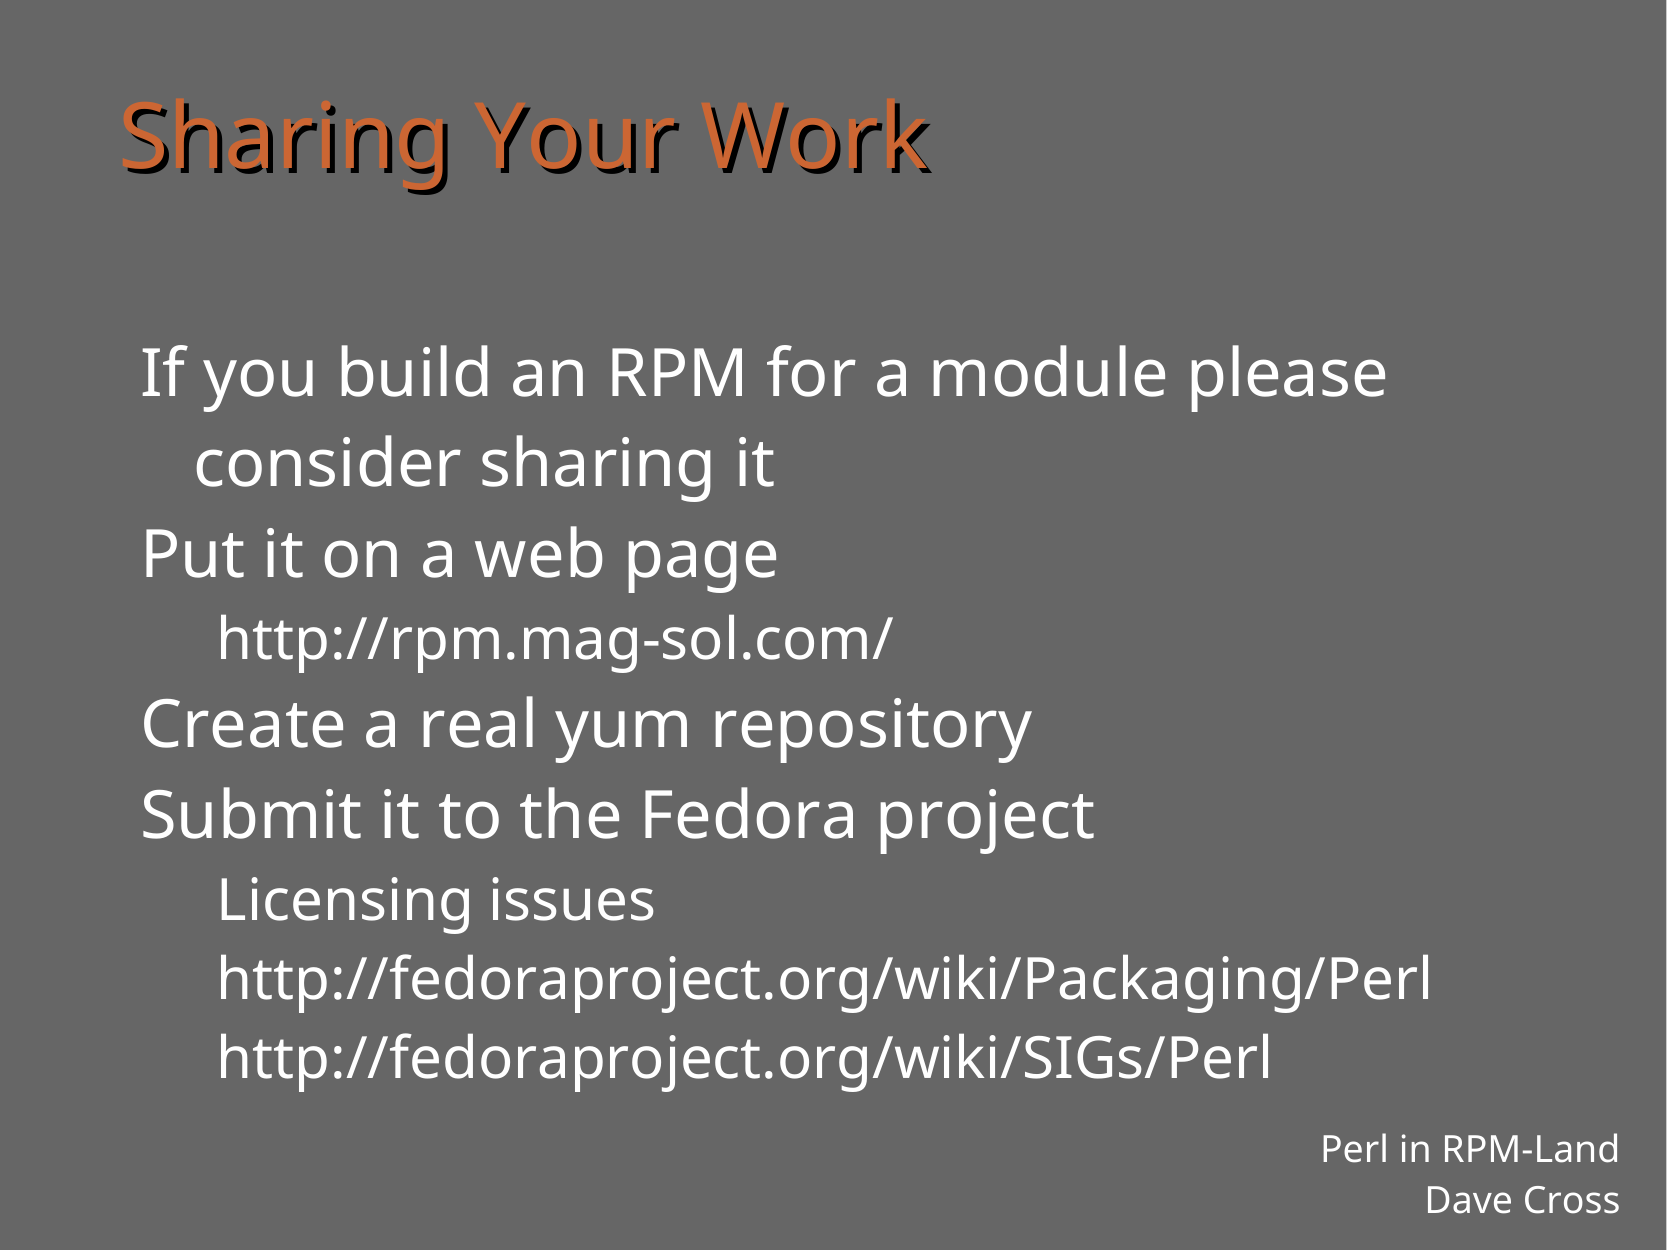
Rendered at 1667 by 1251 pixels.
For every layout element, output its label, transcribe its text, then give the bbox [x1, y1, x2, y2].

title Sharing Your Work [118, 59, 1542, 207]
list If you build an RPM for a module please consider sharing it Put it on a web page http://rpm.mag-sol.com/ Create a real yum repository Submit it to the Fedora project Licensing issues http://fedoraproject.org/wiki/Packaging/Perl http://fedoraproject.org/wiki/SIGs/Perl [122, 324, 1546, 1123]
